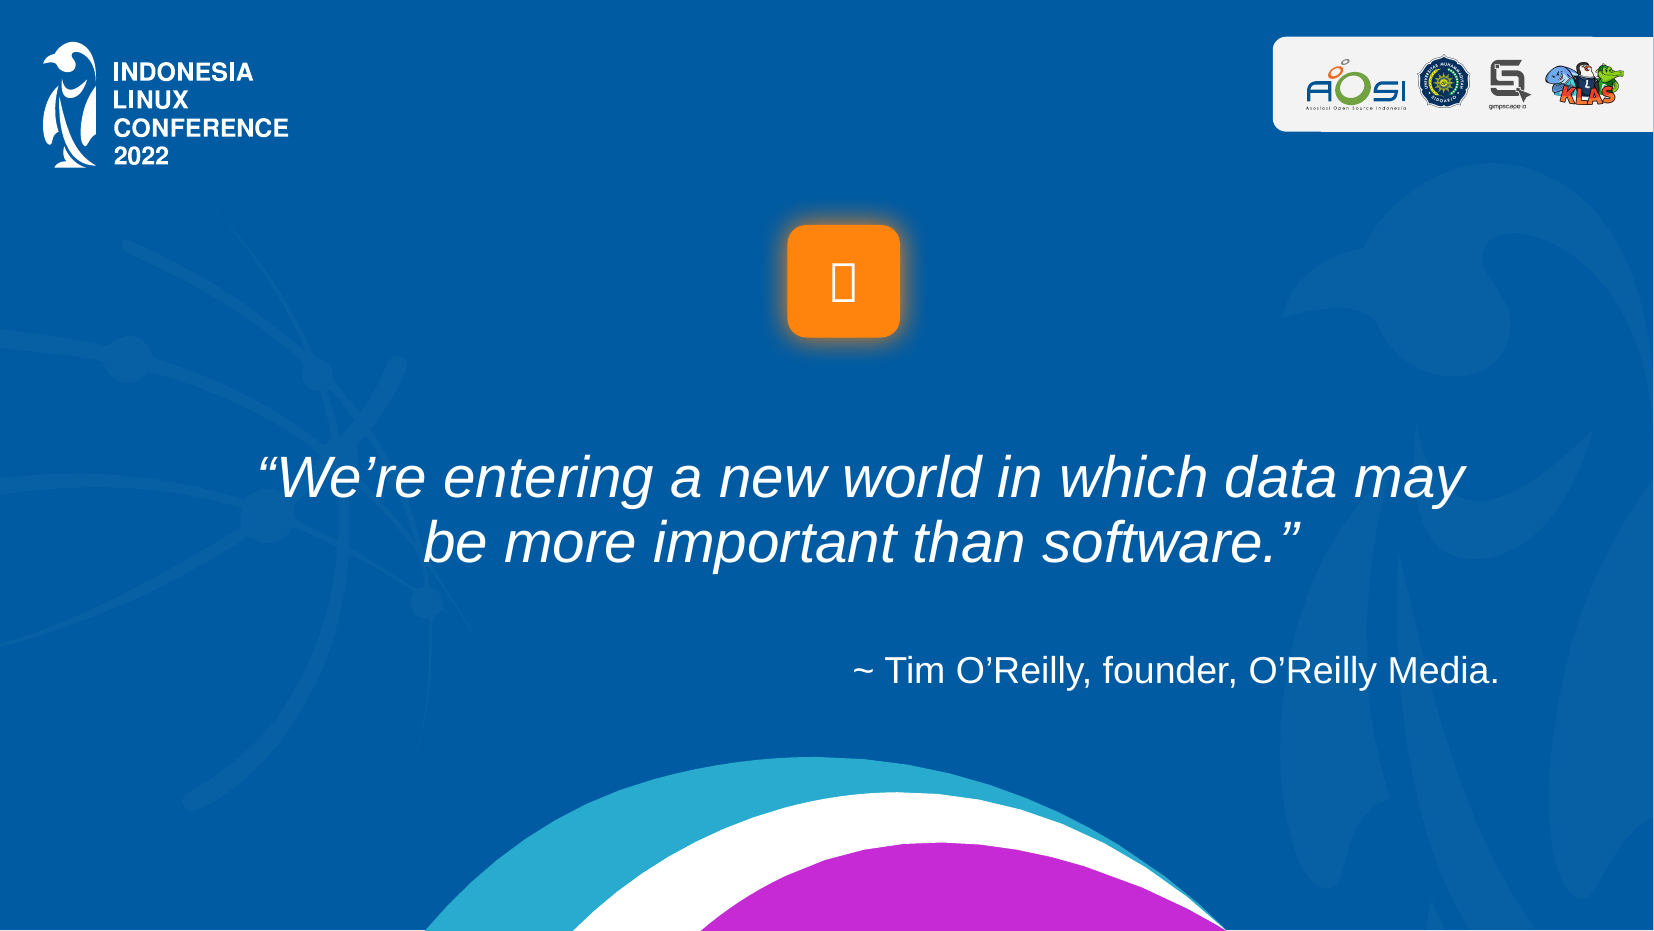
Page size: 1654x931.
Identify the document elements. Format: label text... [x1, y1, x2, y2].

text_box  [787, 224, 901, 338]
picture [1417, 54, 1471, 108]
text_box [424, 757, 1227, 931]
picture [1545, 62, 1624, 105]
text_box “We’re entering a new world in which data may be more important than software.” ~ Tim O’Reilly, founder, O’Reilly Media. [187, 337, 1501, 757]
